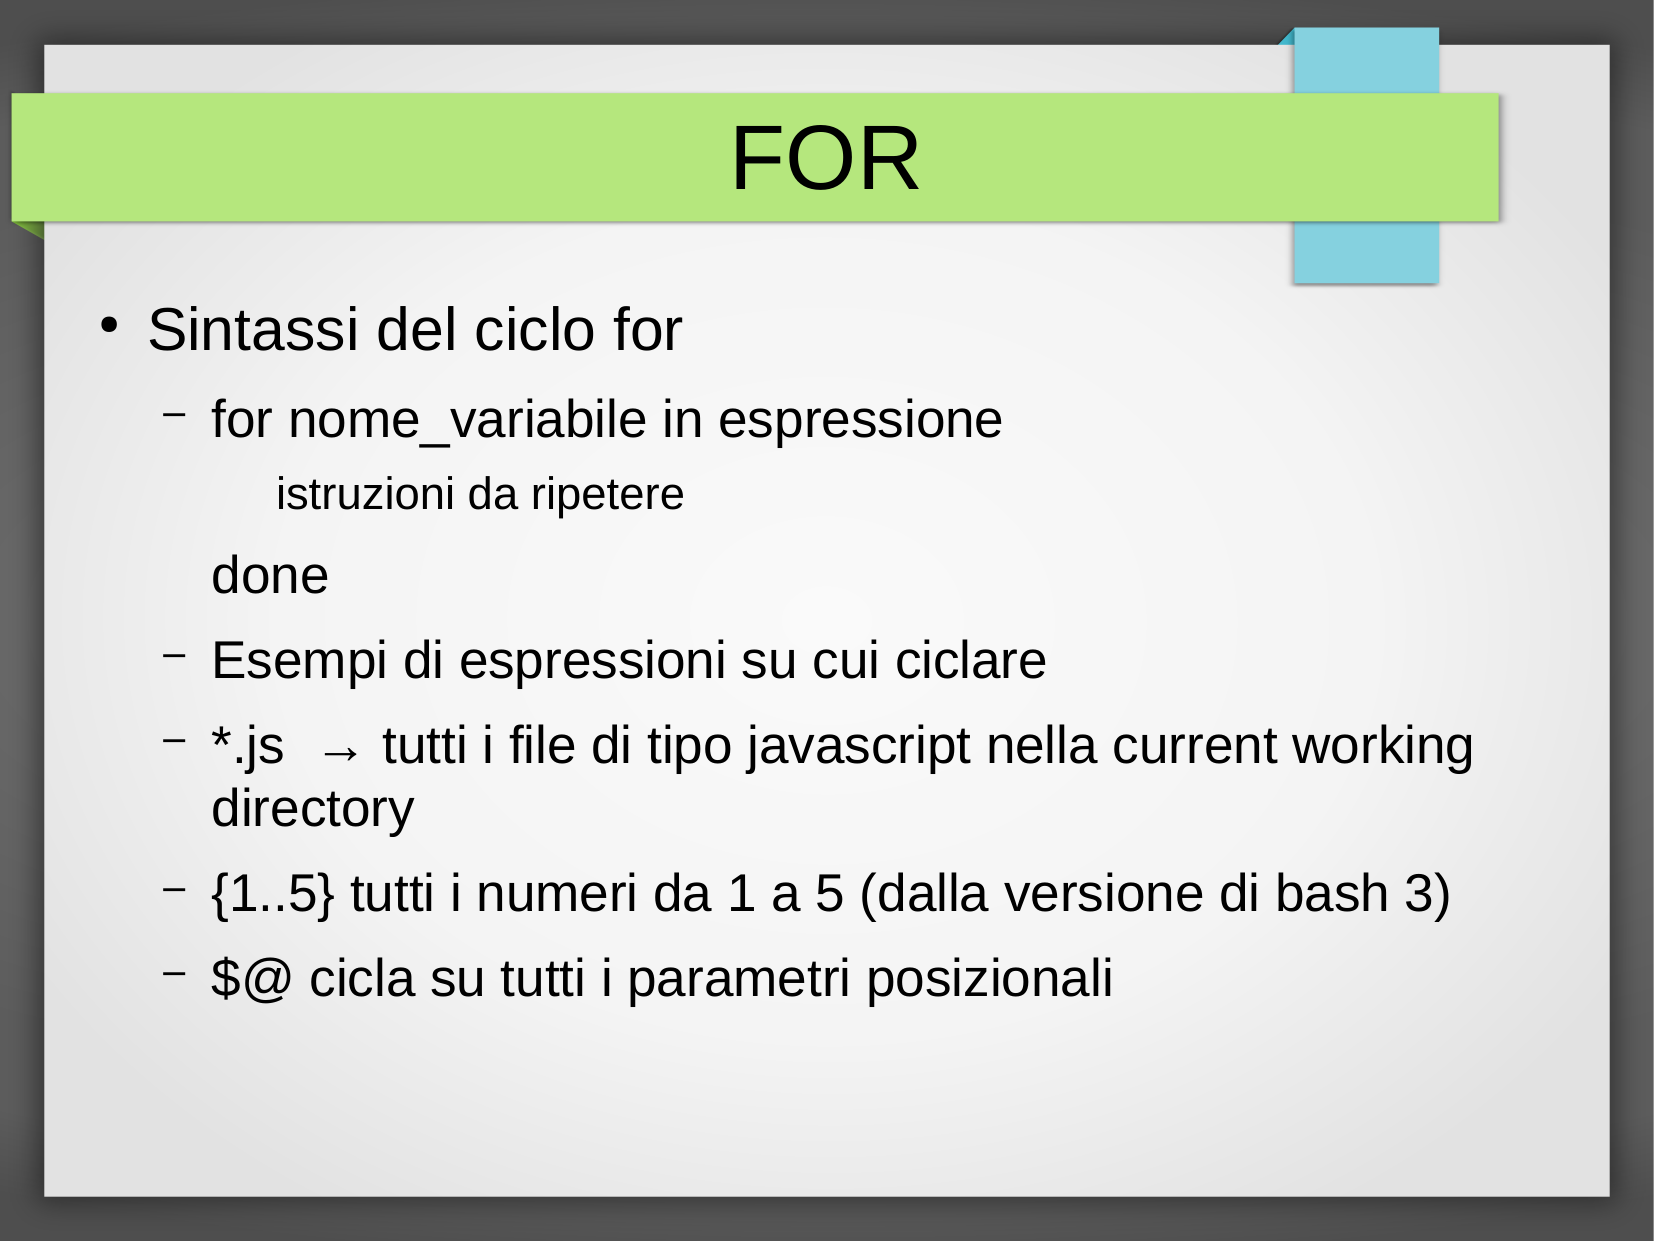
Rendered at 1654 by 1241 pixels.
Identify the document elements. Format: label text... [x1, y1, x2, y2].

picture [0, 0, 1654, 1241]
list Sintassi del ciclo for for nome_variabile in espressione istruzioni da ripetere done Esempi di espressioni su cui ciclare *.js → tutti i file di tipo javascript nella current working directory {1..5} tutti i numeri da 1 a 5 (dalla versione di bash 3) $@ cicla su tutti i parametri posizionali [82, 290, 1571, 1010]
title FOR [82, 49, 1571, 257]
